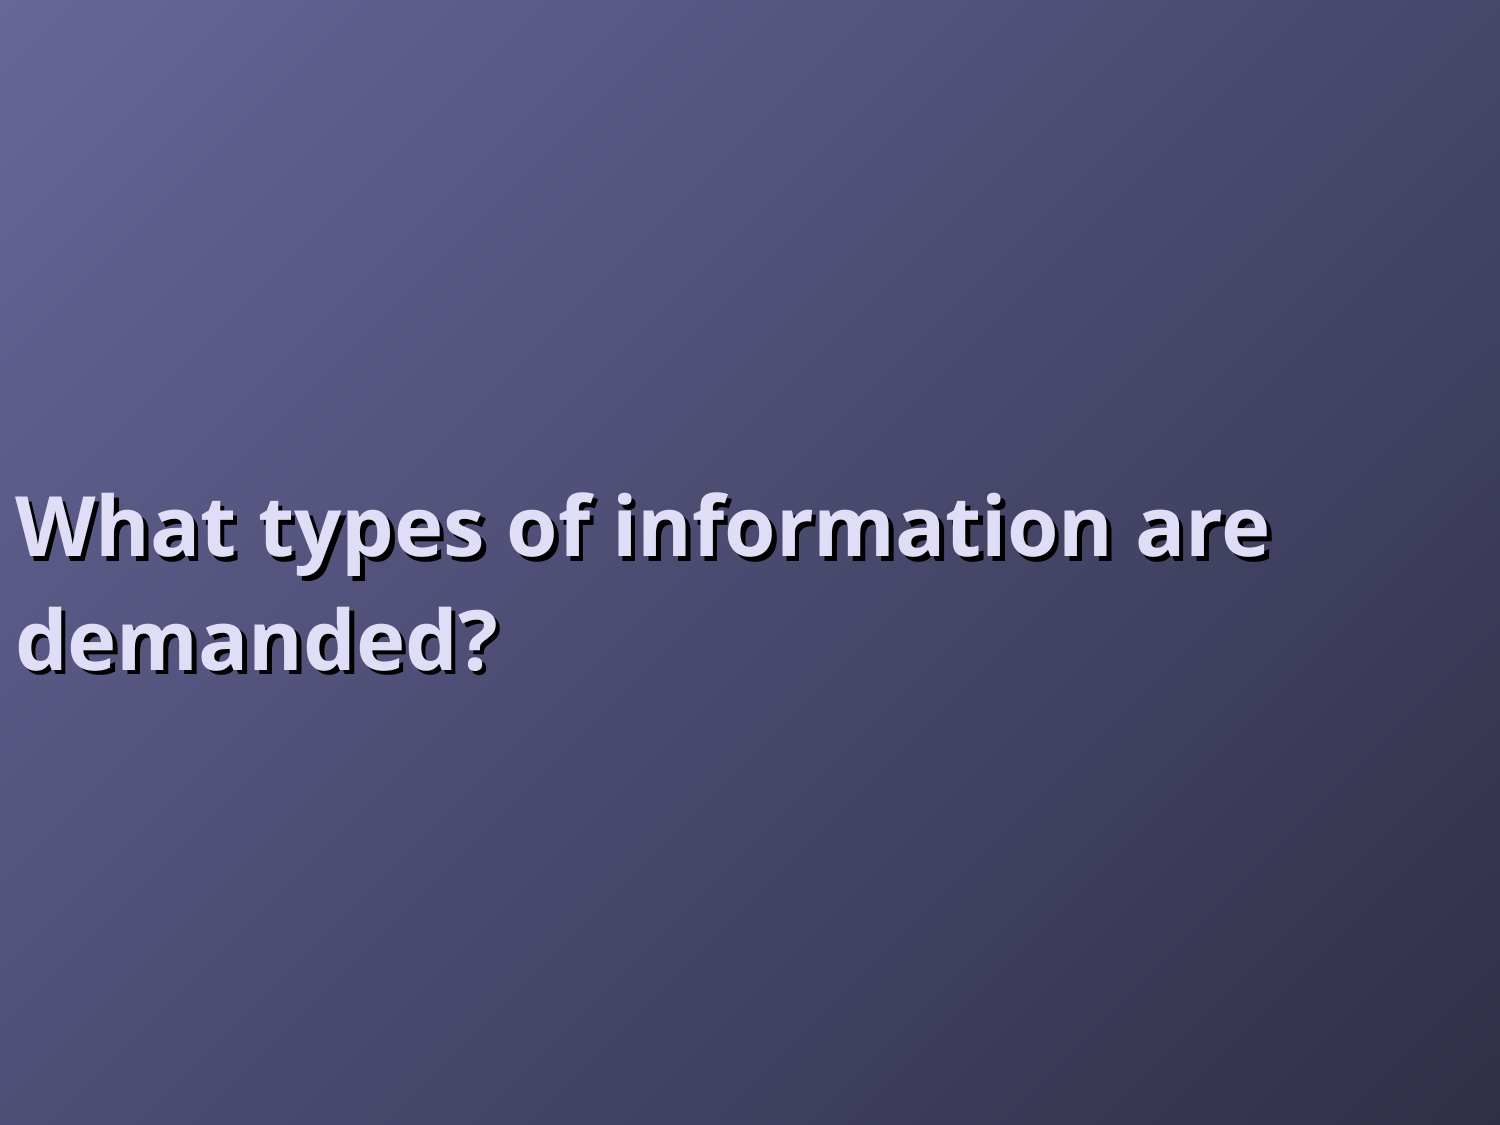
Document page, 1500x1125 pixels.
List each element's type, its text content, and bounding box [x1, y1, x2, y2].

title What types of information are demanded? [0, 473, 1500, 689]
